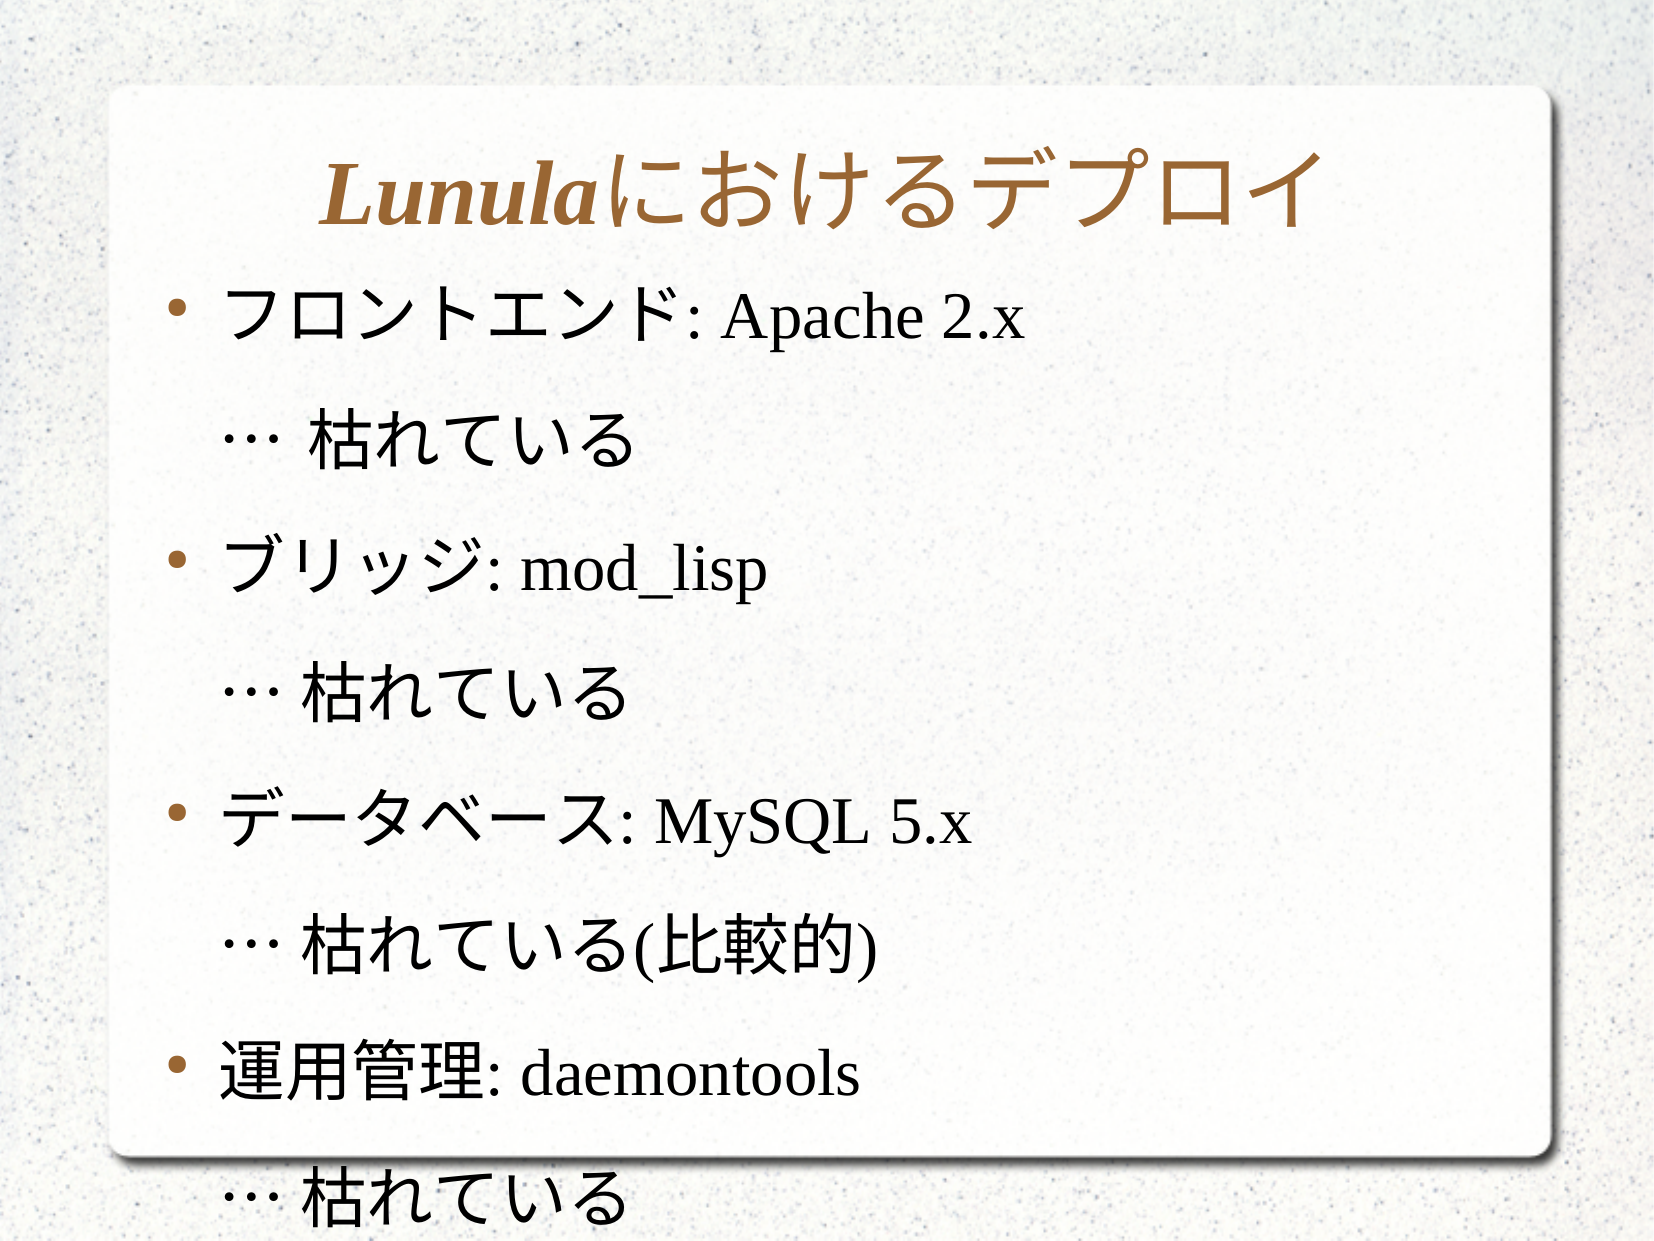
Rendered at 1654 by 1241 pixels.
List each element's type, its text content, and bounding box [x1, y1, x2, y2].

picture [0, 0, 1654, 1241]
list フロントエンド: Apache 2.x … 枯れている ブリッジ: mod_lisp … 枯れている データベース: MySQL 5.x … 枯れている(比較的) 運用管理: daemontools … 枯れている [147, 260, 1506, 1152]
title Lunulaにおけるデプロイ [118, 88, 1536, 281]
